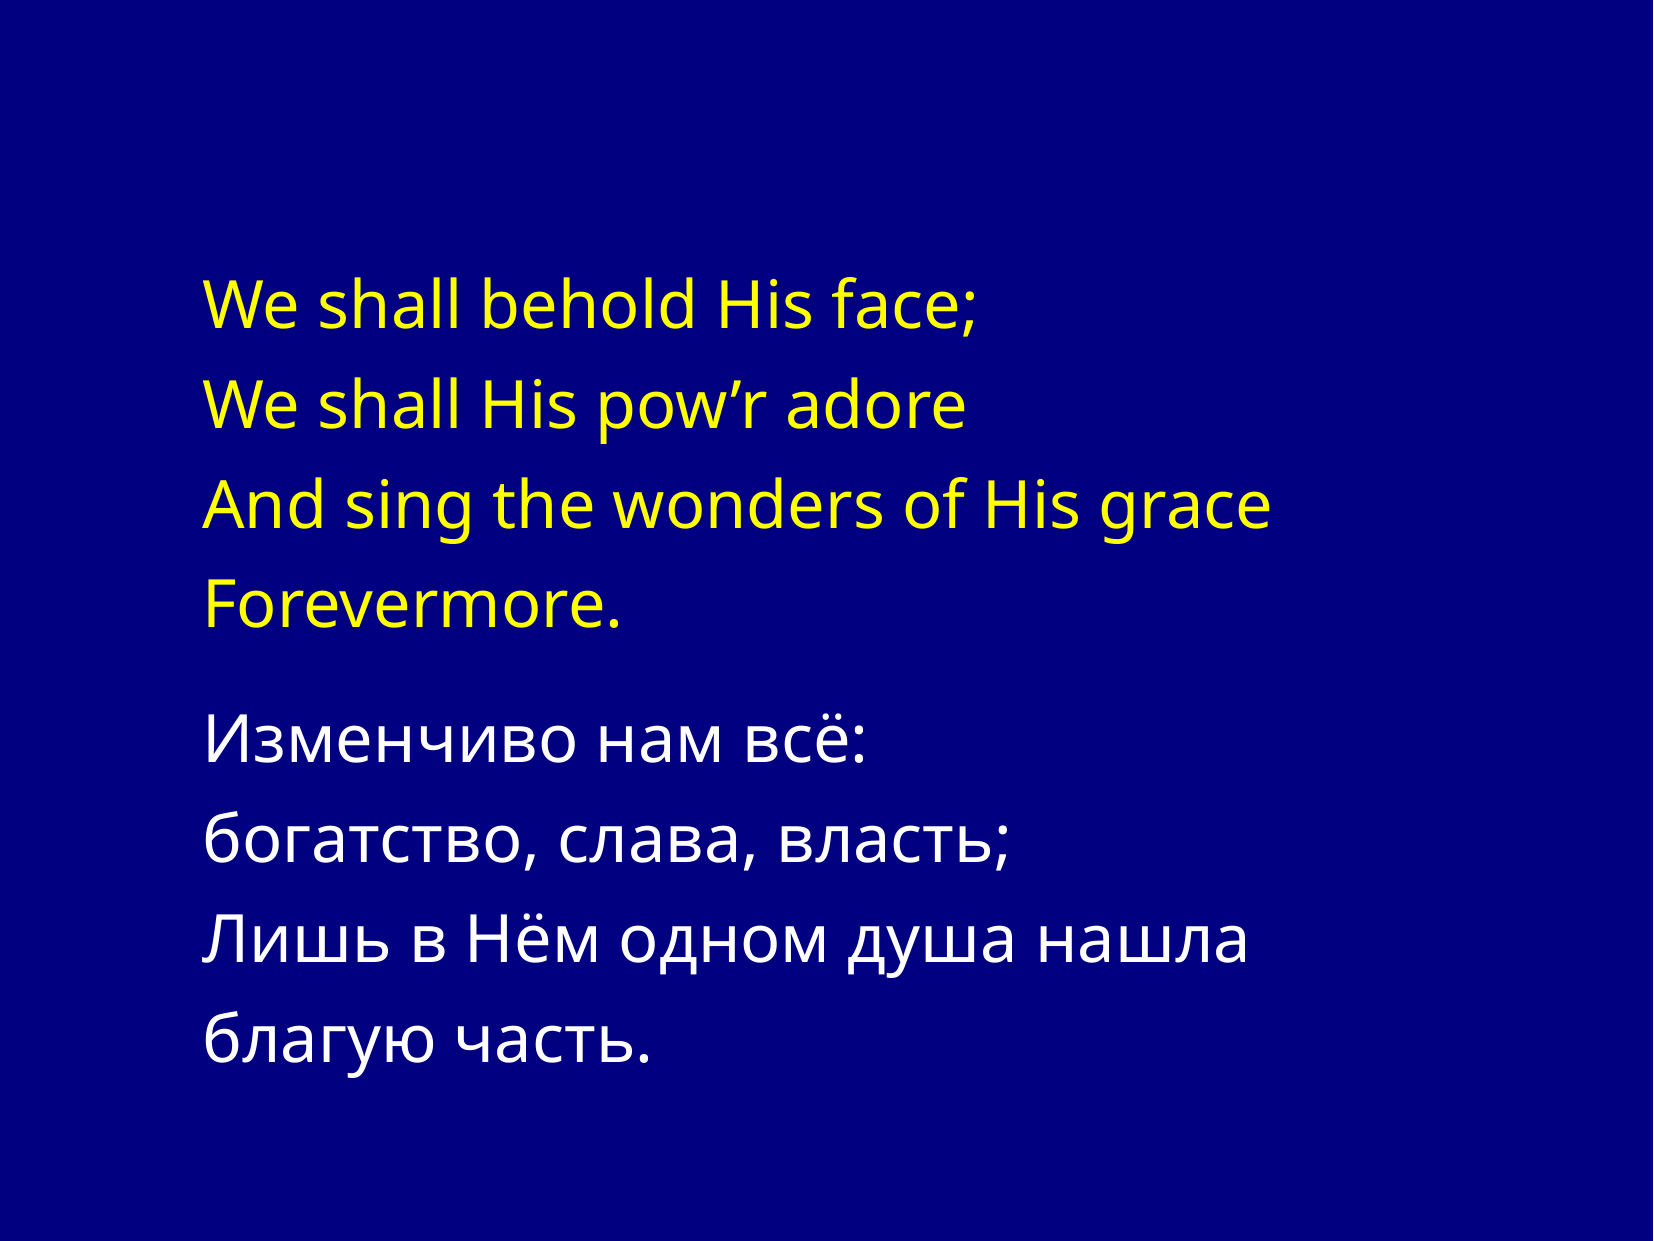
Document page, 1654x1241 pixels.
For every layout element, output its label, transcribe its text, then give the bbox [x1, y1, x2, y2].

text_box We shall behold His face; We shall His pow’r adore And sing the wonders of His grace Forevermore. [75, 150, 1576, 638]
text_box Изменчиво нам всё: богатство, слава, власть; Лишь в Нём одном душа нашла благую часть. [75, 675, 1576, 1163]
